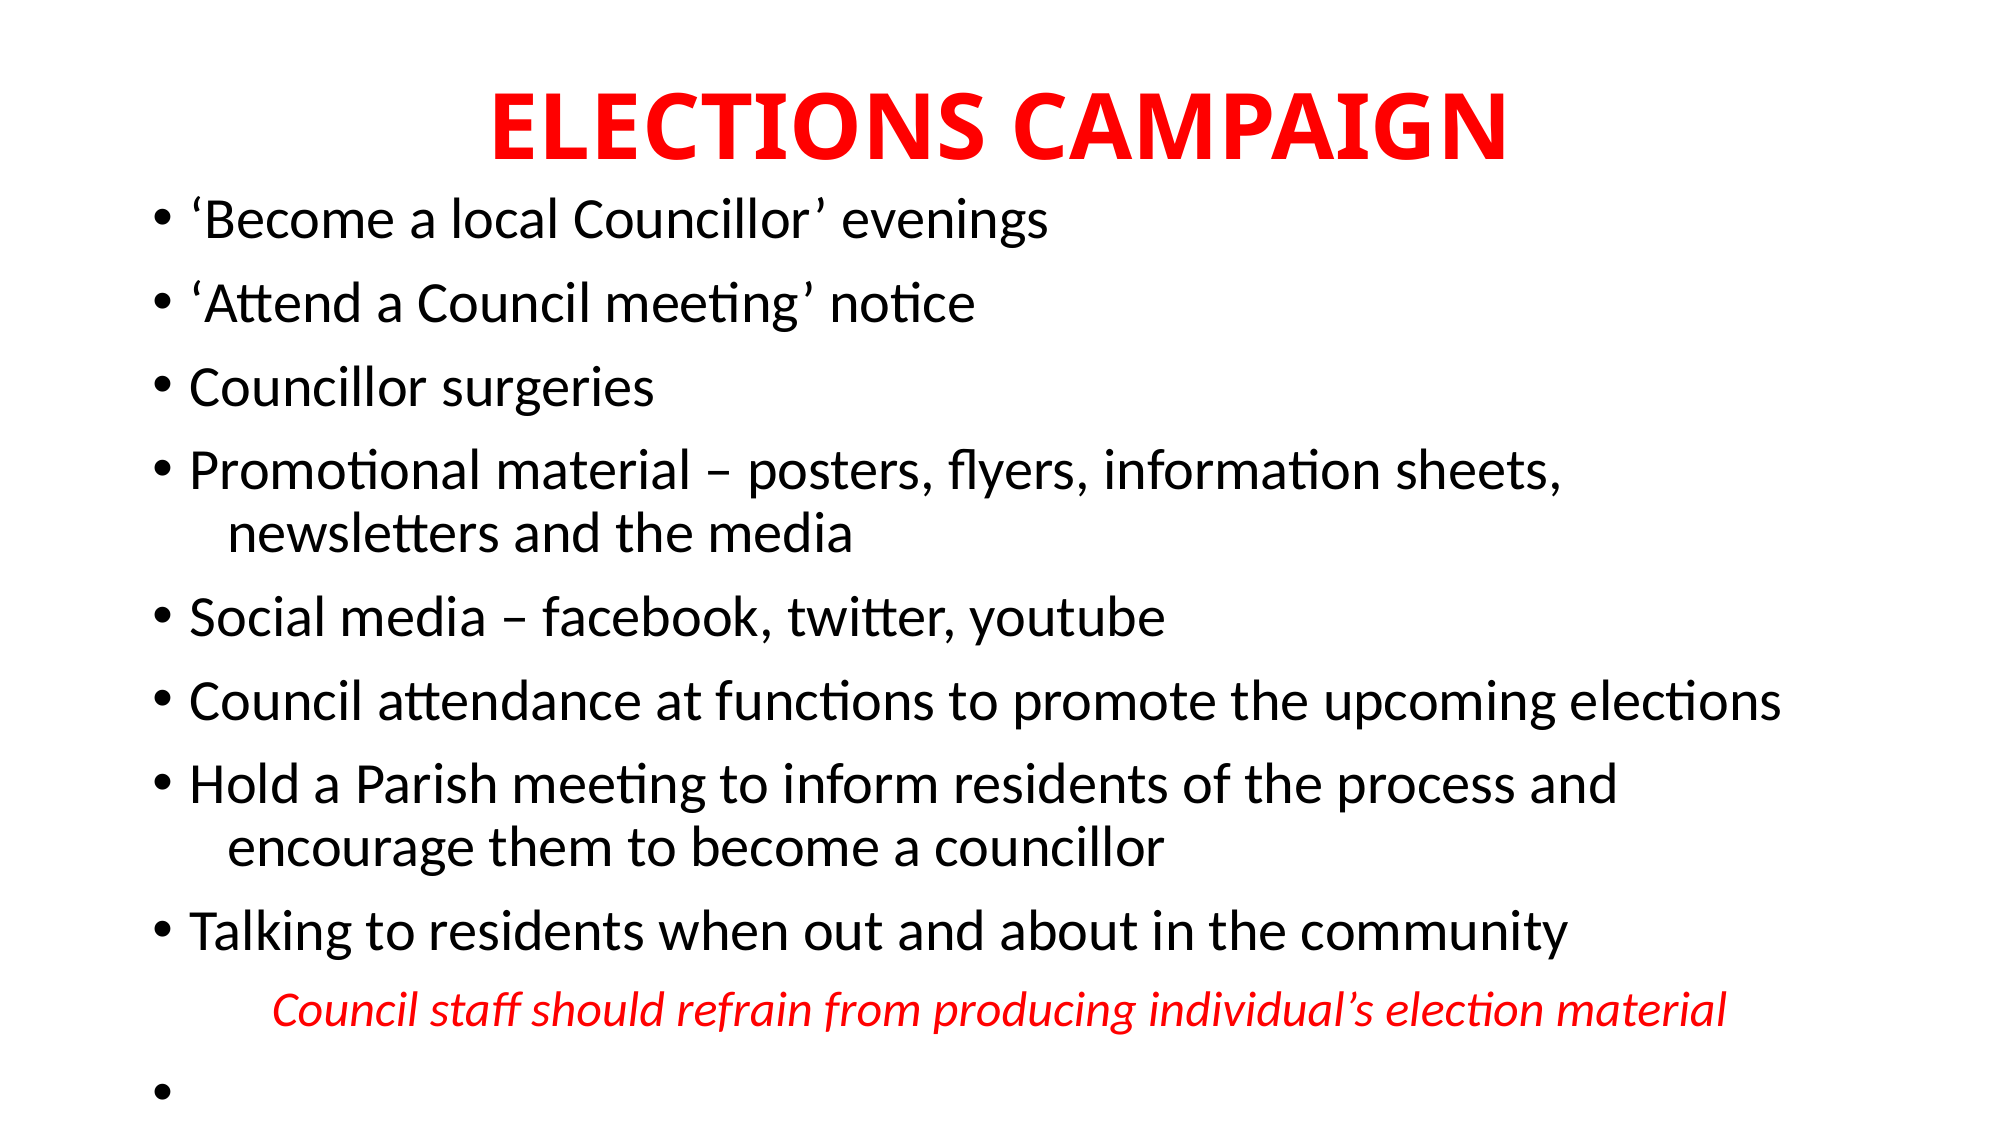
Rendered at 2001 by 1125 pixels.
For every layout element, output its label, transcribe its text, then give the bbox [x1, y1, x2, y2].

title ELECTIONS CAMPAIGN [137, 59, 1863, 181]
list ‘Become a local Councillor’ evenings ‘Attend a Council meeting’ notice Councillor surgeries Promotional material – posters, flyers, information sheets, newsletters and the media Social media – facebook, twitter, youtube Council attendance at functions to promote the upcoming elections Hold a Parish meeting to inform residents of the process and encourage them to become a councillor Talking to residents when out and about in the community Council staff should refrain from producing individual’s election material [137, 181, 1863, 1066]
